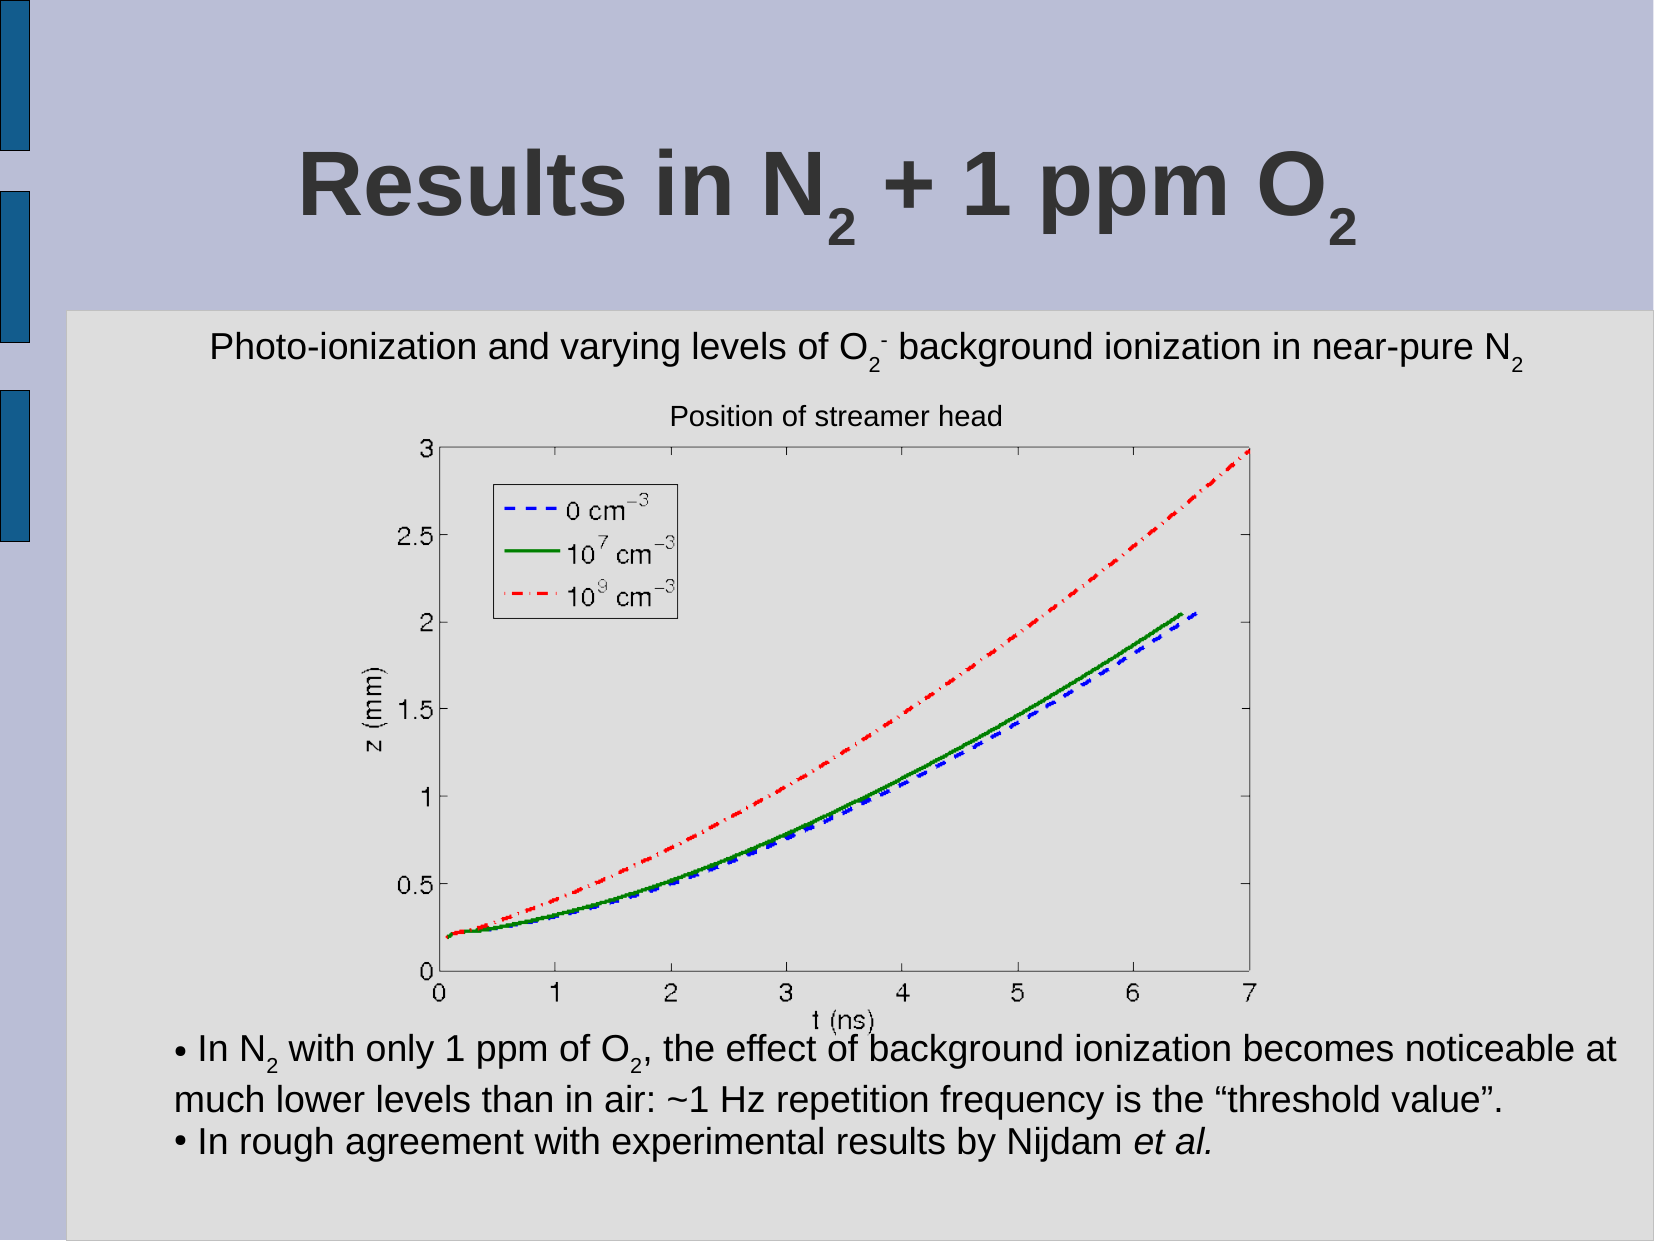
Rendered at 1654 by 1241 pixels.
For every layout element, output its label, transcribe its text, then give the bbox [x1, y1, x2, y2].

text_box Photo-ionization and varying levels of O2- background ionization in near-pure N2 [194, 318, 1638, 384]
title Results in N2 + 1 ppm O2 [121, 98, 1534, 291]
text_box Position of streamer head [437, 392, 1236, 440]
text_box In N2 with only 1 ppm of O2, the effect of background ionization becomes noticeable at much lower levels than in air: ~1 Hz repetition frequency is the “threshold value”. In rough agreement with experimental results by Nijdam et al. [159, 1019, 1638, 1170]
picture [304, 399, 1347, 1019]
